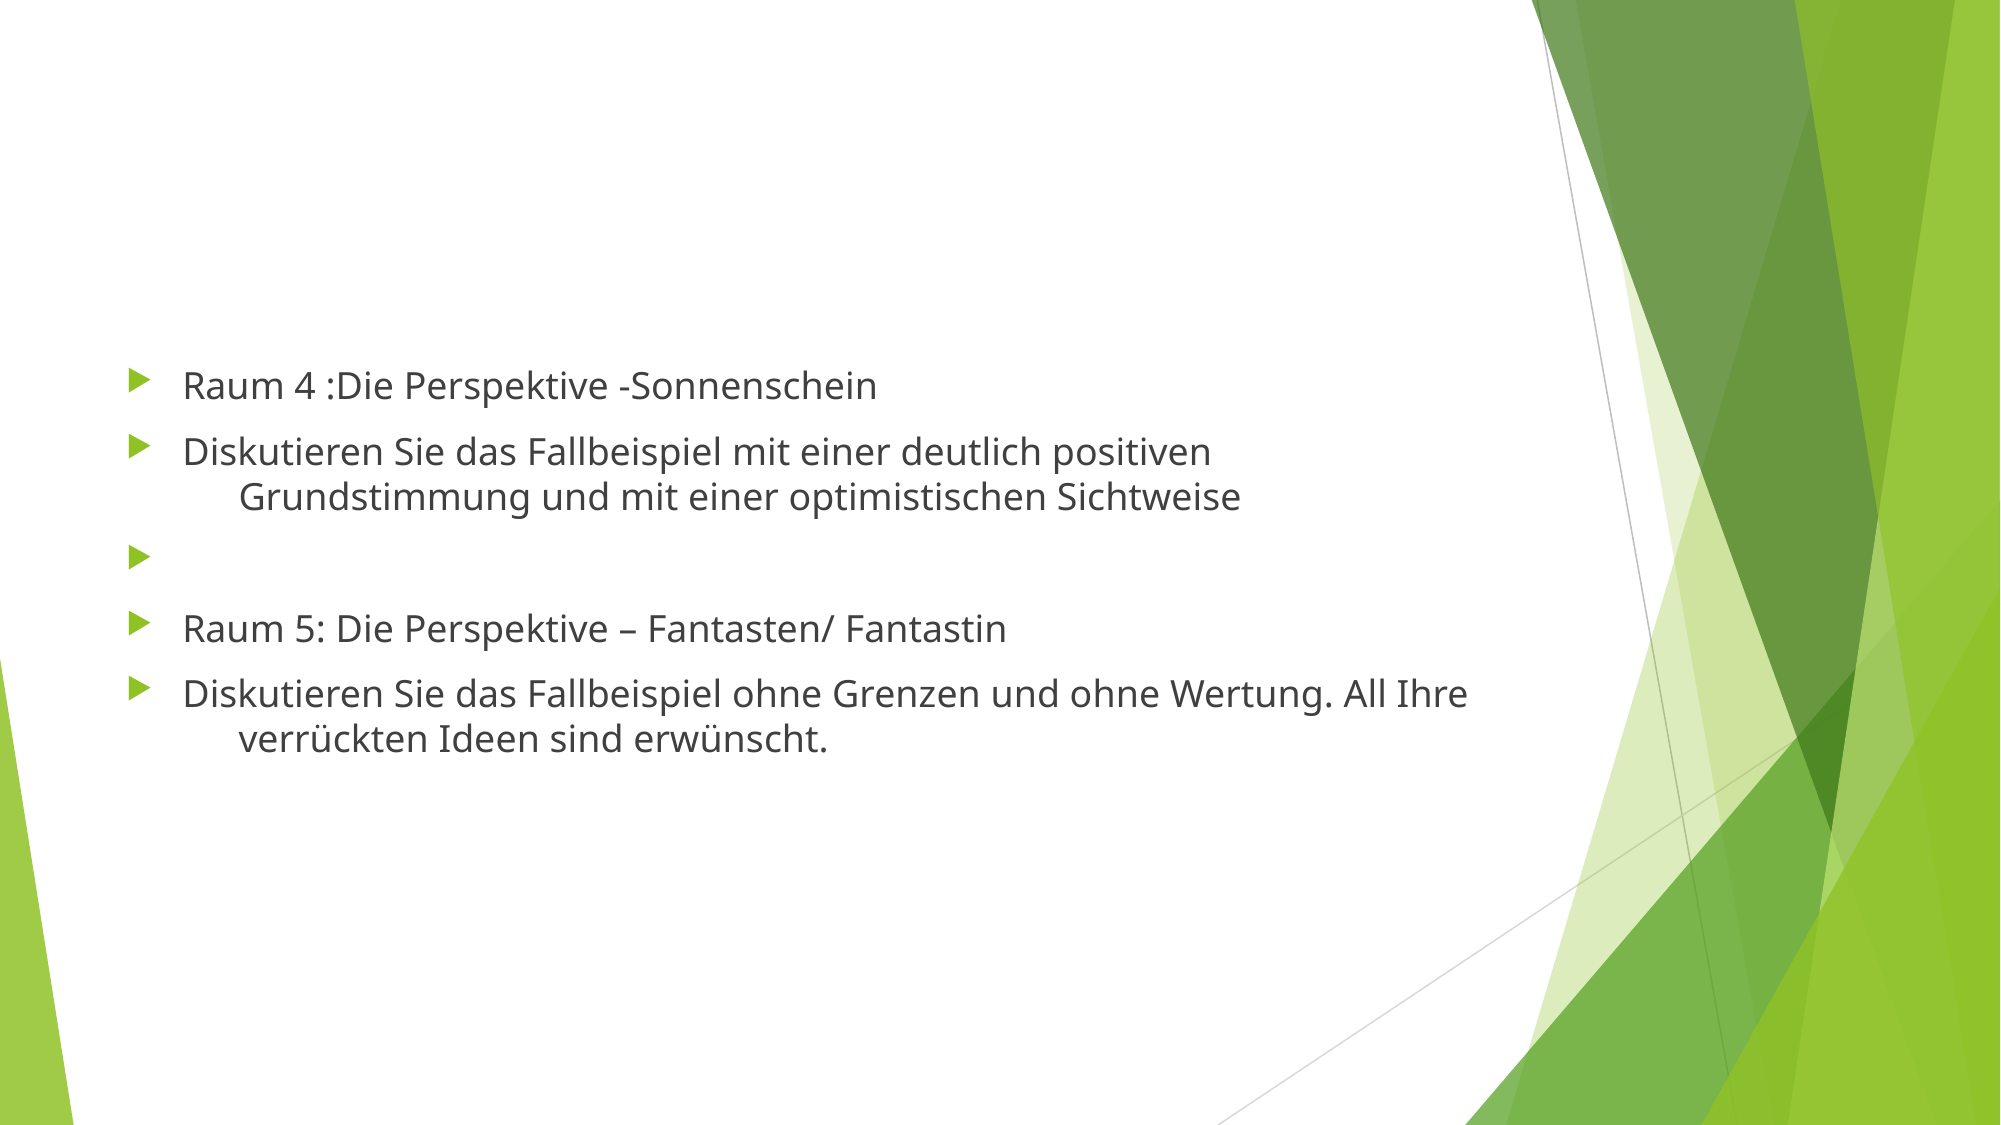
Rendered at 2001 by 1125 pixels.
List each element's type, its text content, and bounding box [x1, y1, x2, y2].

list Raum 4 :Die Perspektive -Sonnenschein Diskutieren Sie das Fallbeispiel mit einer deutlich positiven Grundstimmung und mit einer optimistischen Sichtweise Raum 5: Die Perspektive – Fantasten/ Fantastin Diskutieren Sie das Fallbeispiel ohne Grenzen und ohne Wertung. All Ihre verrückten Ideen sind erwünscht. [111, 354, 1522, 992]
